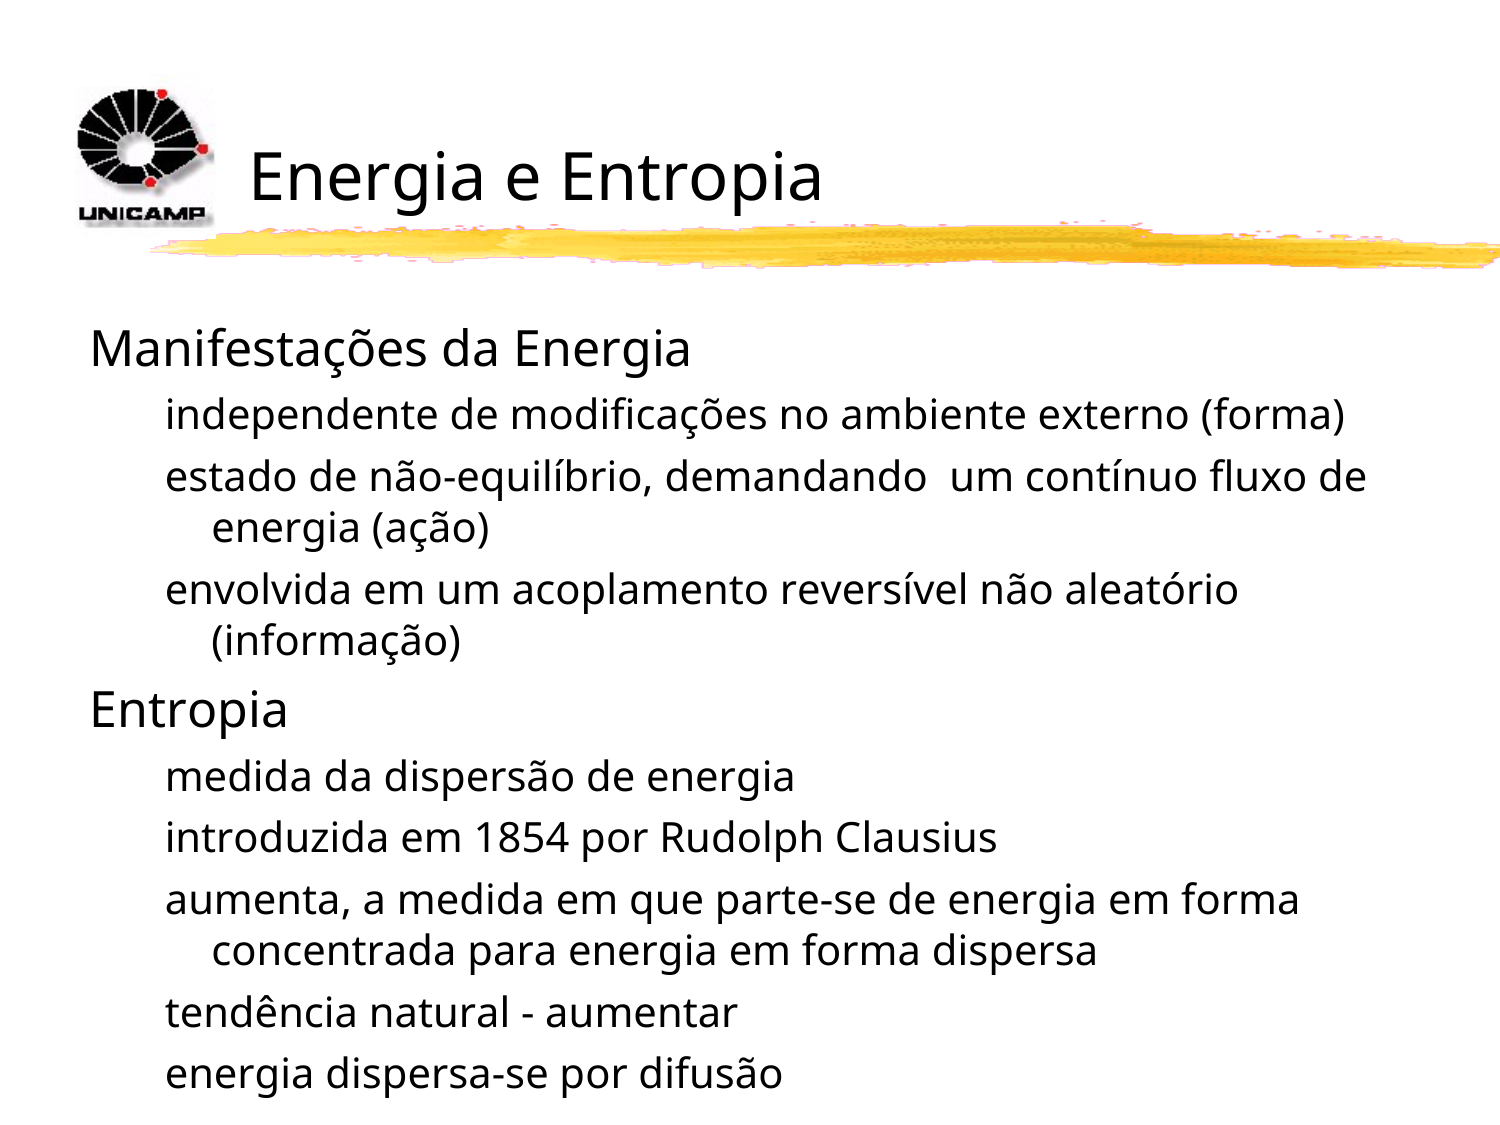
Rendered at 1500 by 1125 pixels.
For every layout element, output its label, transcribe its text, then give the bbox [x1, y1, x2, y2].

title Energia e Entropia [233, 37, 1434, 225]
list Manifestações da Energia independente de modificações no ambiente externo (forma) estado de não-equilíbrio, demandando um contínuo fluxo de energia (ação) envolvida em um acoplamento reversível não aleatório (informação) Entropia medida da dispersão de energia introduzida em 1854 por Rudolph Clausius aumenta, a medida em que parte-se de energia em forma concentrada para energia em forma dispersa tendência natural - aumentar energia dispersa-se por difusão [74, 309, 1417, 1024]
picture [75, 74, 1500, 279]
